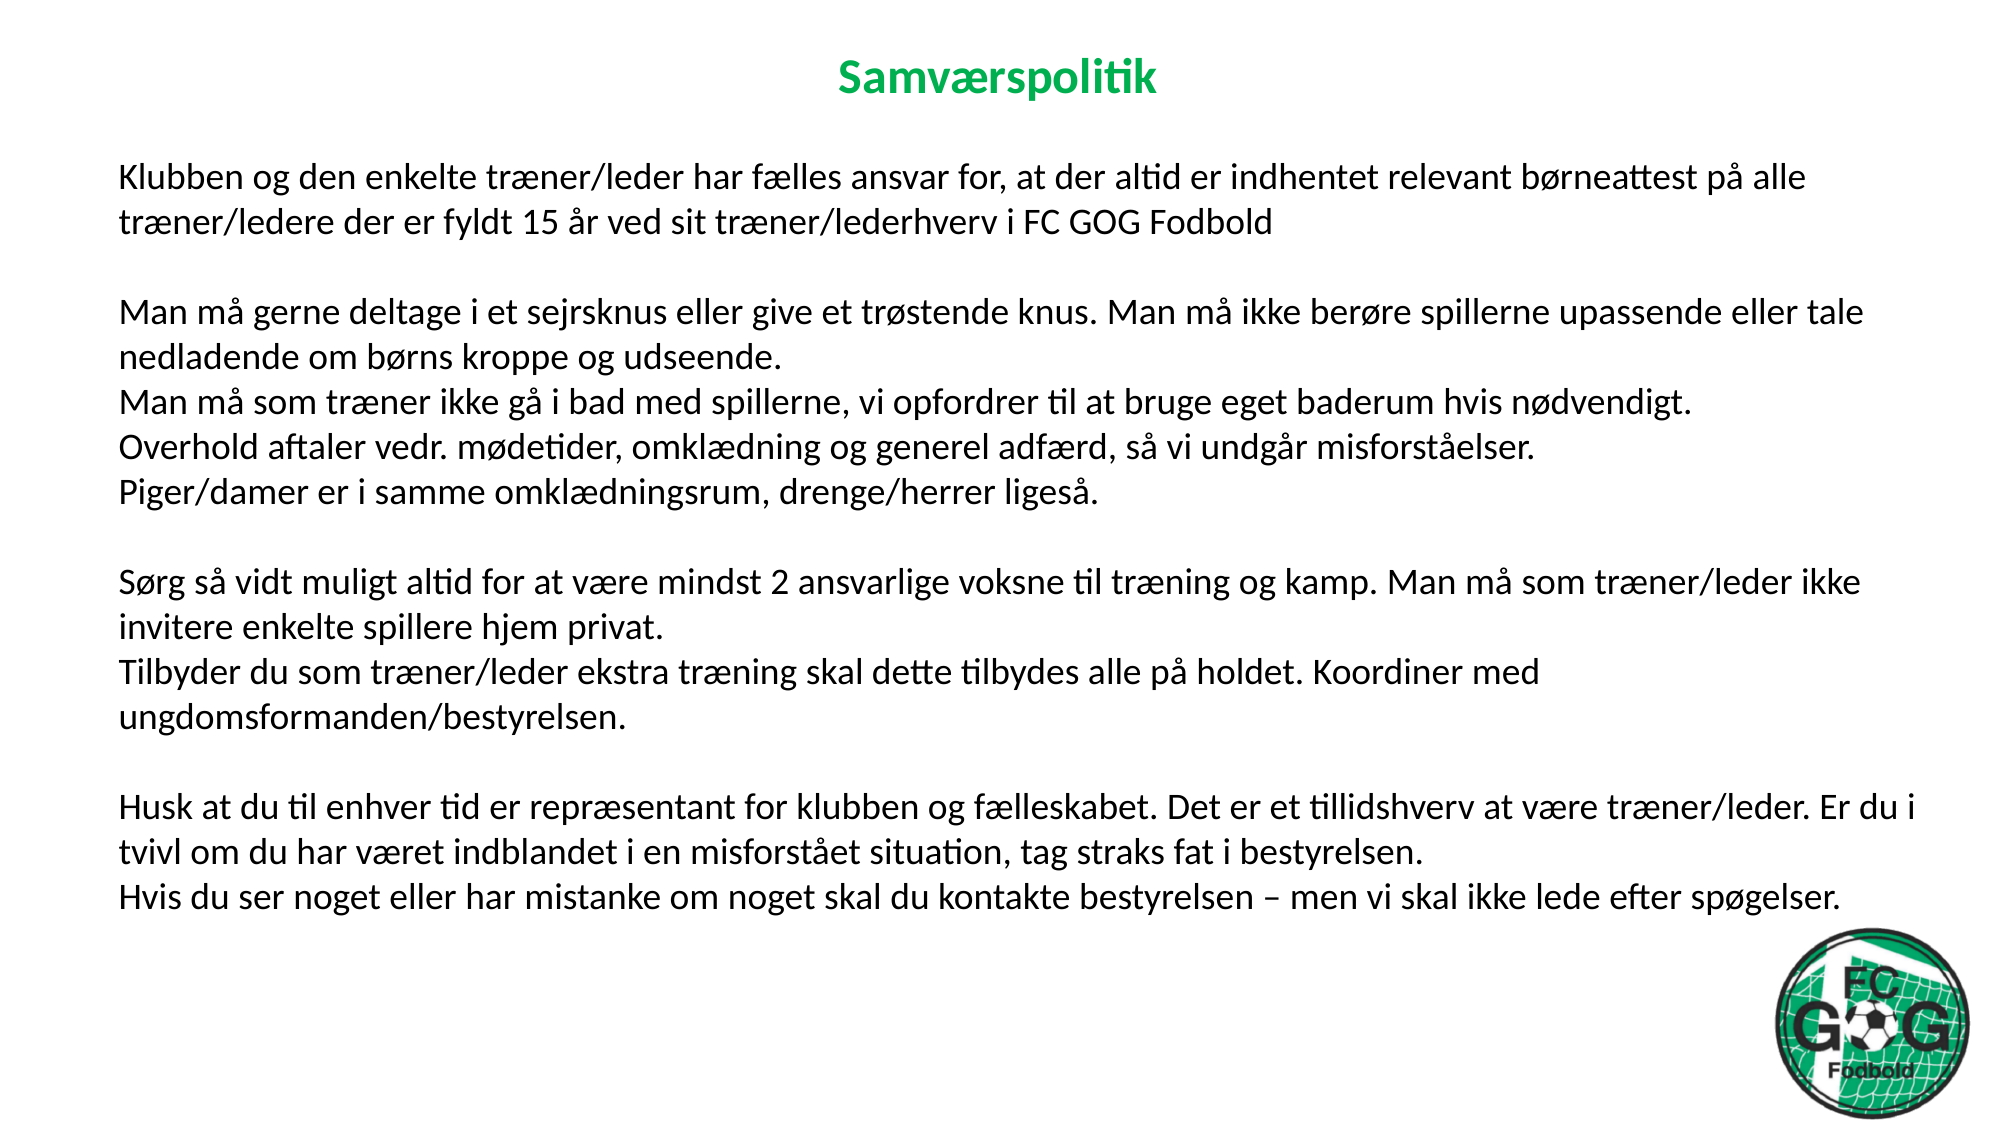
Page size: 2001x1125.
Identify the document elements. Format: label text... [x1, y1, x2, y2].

picture [1737, 891, 2000, 1125]
text_box Klubben og den enkelte træner/leder har fælles ansvar for, at der altid er indhentet relevant børneattest på alle træner/ledere der er fyldt 15 år ved sit træner/lederhverv i FC GOG Fodbold Man må gerne deltage i et sejrsknus eller give et trøstende knus. Man må ikke berøre spillerne upassende eller tale nedladende om børns kroppe og udseende. Man må som træner ikke gå i bad med spillerne, vi opfordrer til at bruge eget baderum hvis nødvendigt. Overhold aftaler vedr. mødetider, omklædning og generel adfærd, så vi undgår misforståelser. Piger/damer er i samme omklædningsrum, drenge/herrer ligeså. Sørg så vidt muligt altid for at være mindst 2 ansvarlige voksne til træning og kamp. Man må som træner/leder ikke invitere enkelte spillere hjem privat. Tilbyder du som træner/leder ekstra træning skal dette tilbydes alle på holdet. Koordiner med ungdomsformanden/bestyrelsen. Husk at du til enhver tid er repræsentant for klubben og fælleskabet. Det er et tillidshverv at være træner/leder. Er du i tvivl om du har været indblandet i en misforstået situation, tag straks fat i bestyrelsen. Hvis du ser noget eller har mistanke om noget skal du kontakte bestyrelsen – men vi skal ikke lede efter spøgelser. [103, 144, 1942, 978]
text_box Samværspolitik [824, 36, 1173, 111]
